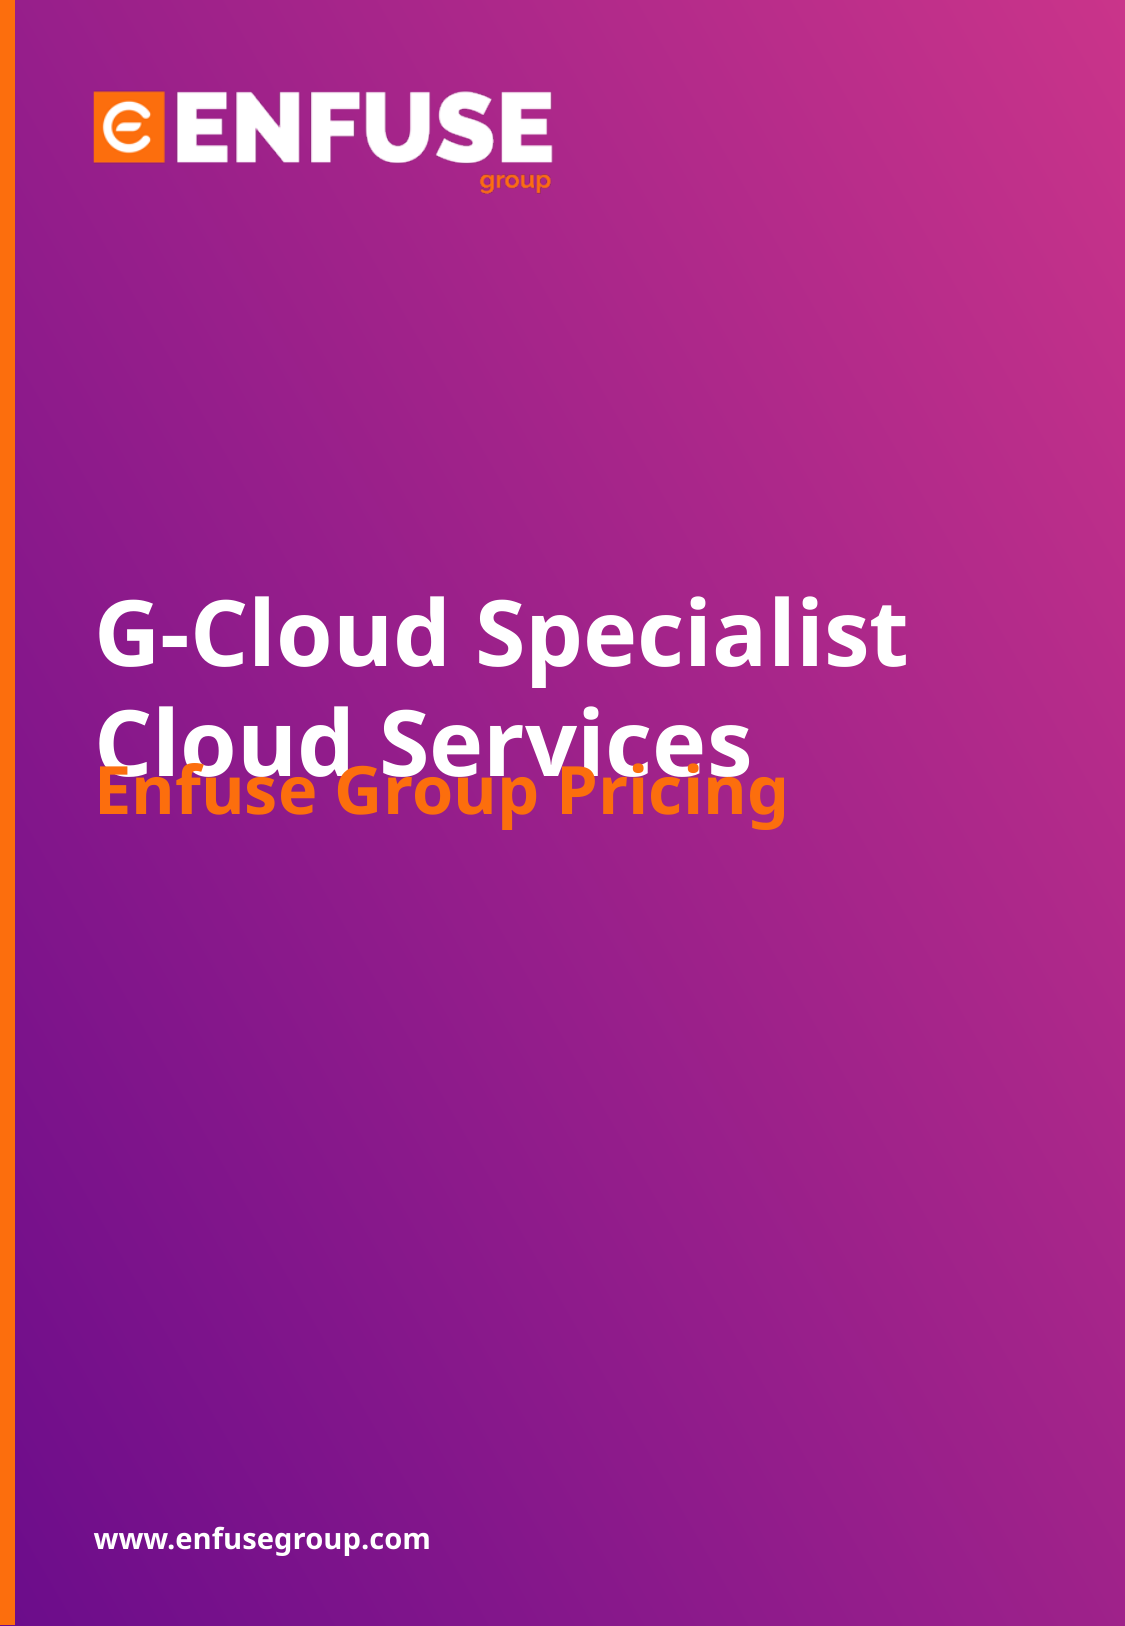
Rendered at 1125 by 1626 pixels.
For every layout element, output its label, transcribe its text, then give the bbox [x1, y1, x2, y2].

text_box Enfuse Group Pricing [94, 724, 956, 921]
text_box G-Cloud Specialist Cloud Services [94, 567, 956, 694]
